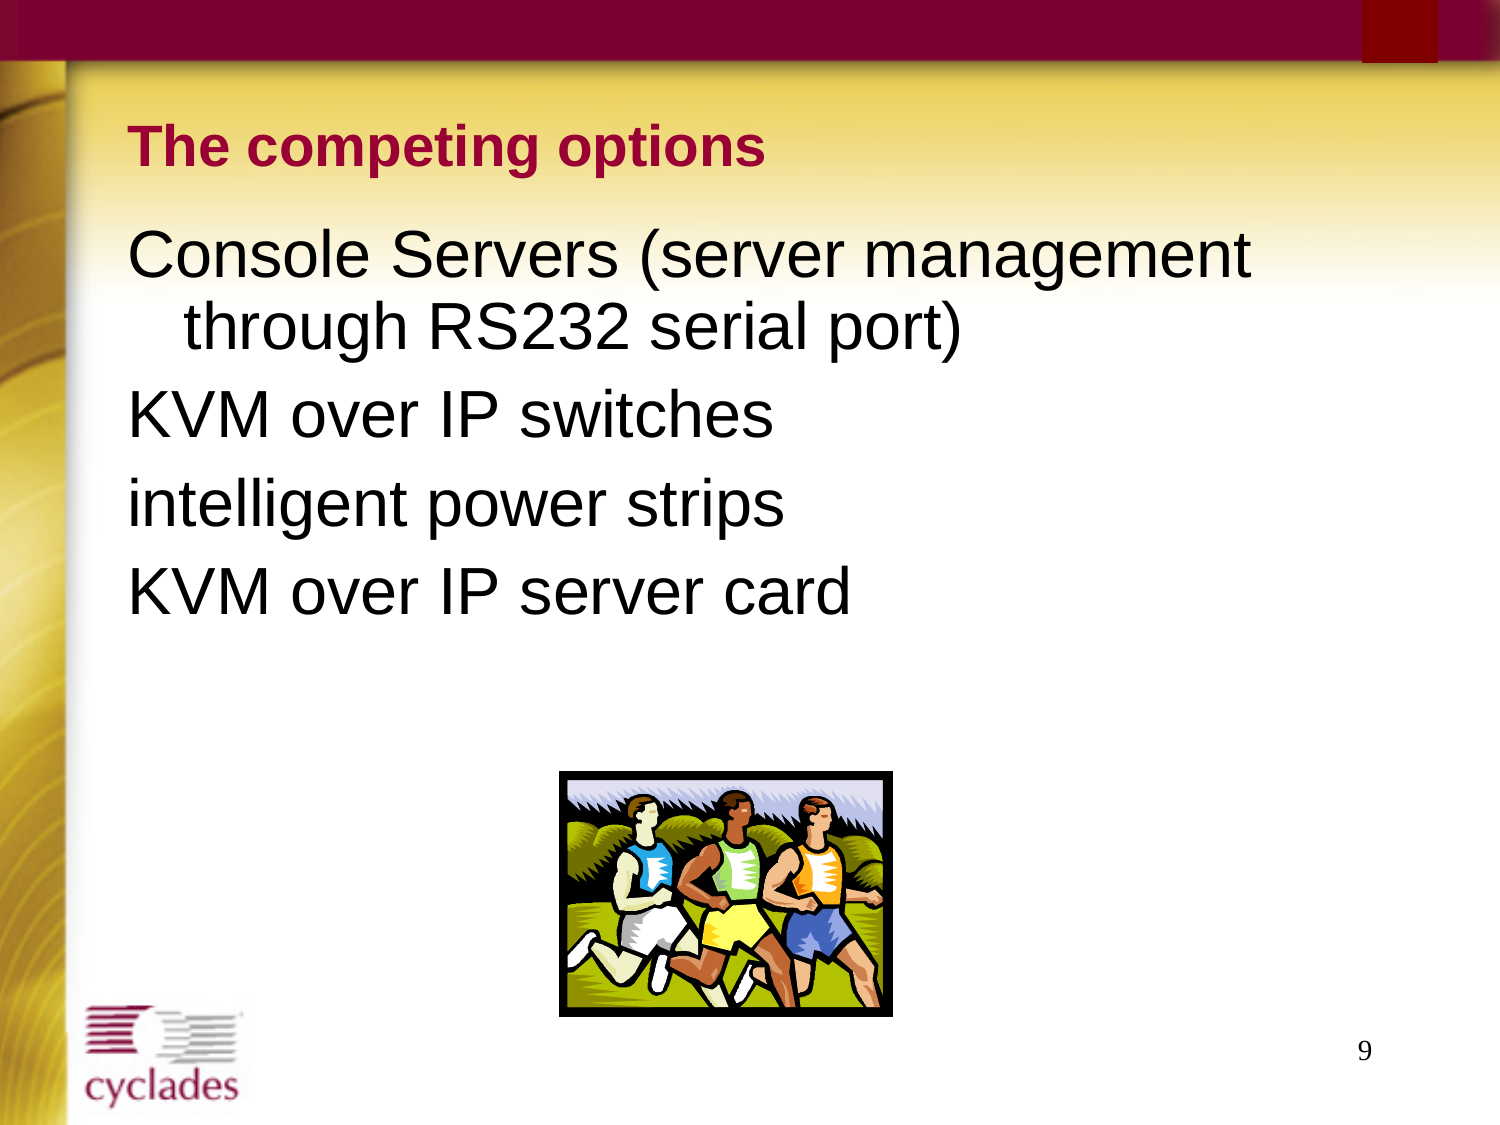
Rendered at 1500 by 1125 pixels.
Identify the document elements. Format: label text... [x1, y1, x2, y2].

picture [0, 0, 1500, 1125]
chart [559, 767, 896, 1021]
title The competing options [112, 67, 1388, 212]
list Console Servers (server management through RS232 serial port) KVM over IP switches intelligent power strips KVM over IP server card [112, 212, 1388, 1000]
